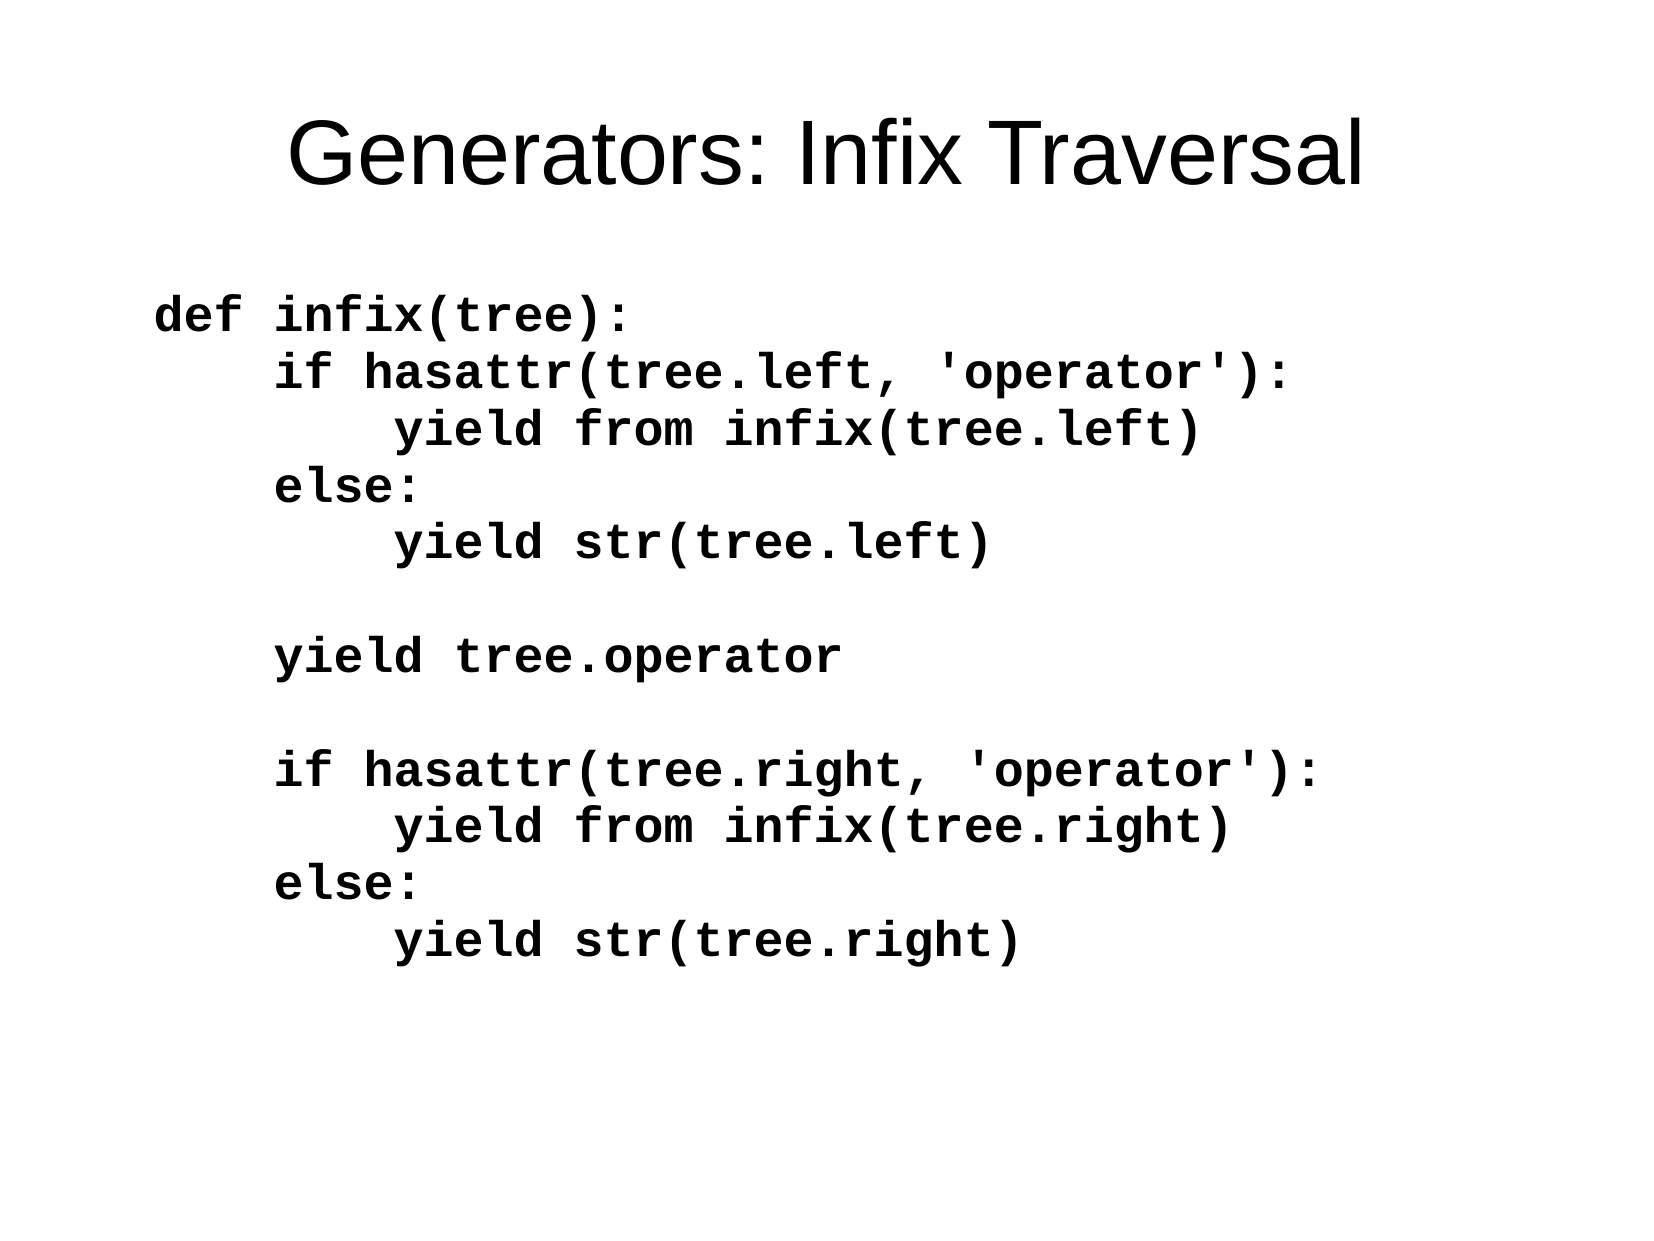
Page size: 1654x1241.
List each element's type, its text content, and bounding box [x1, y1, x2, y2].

list def infix(tree): if hasattr(tree.left, 'operator'): yield from infix(tree.left) else: yield str(tree.left) yield tree.operator if hasattr(tree.right, 'operator'): yield from infix(tree.right) else: yield str(tree.right) [82, 290, 1571, 1010]
title Generators: Infix Traversal [82, 49, 1571, 257]
